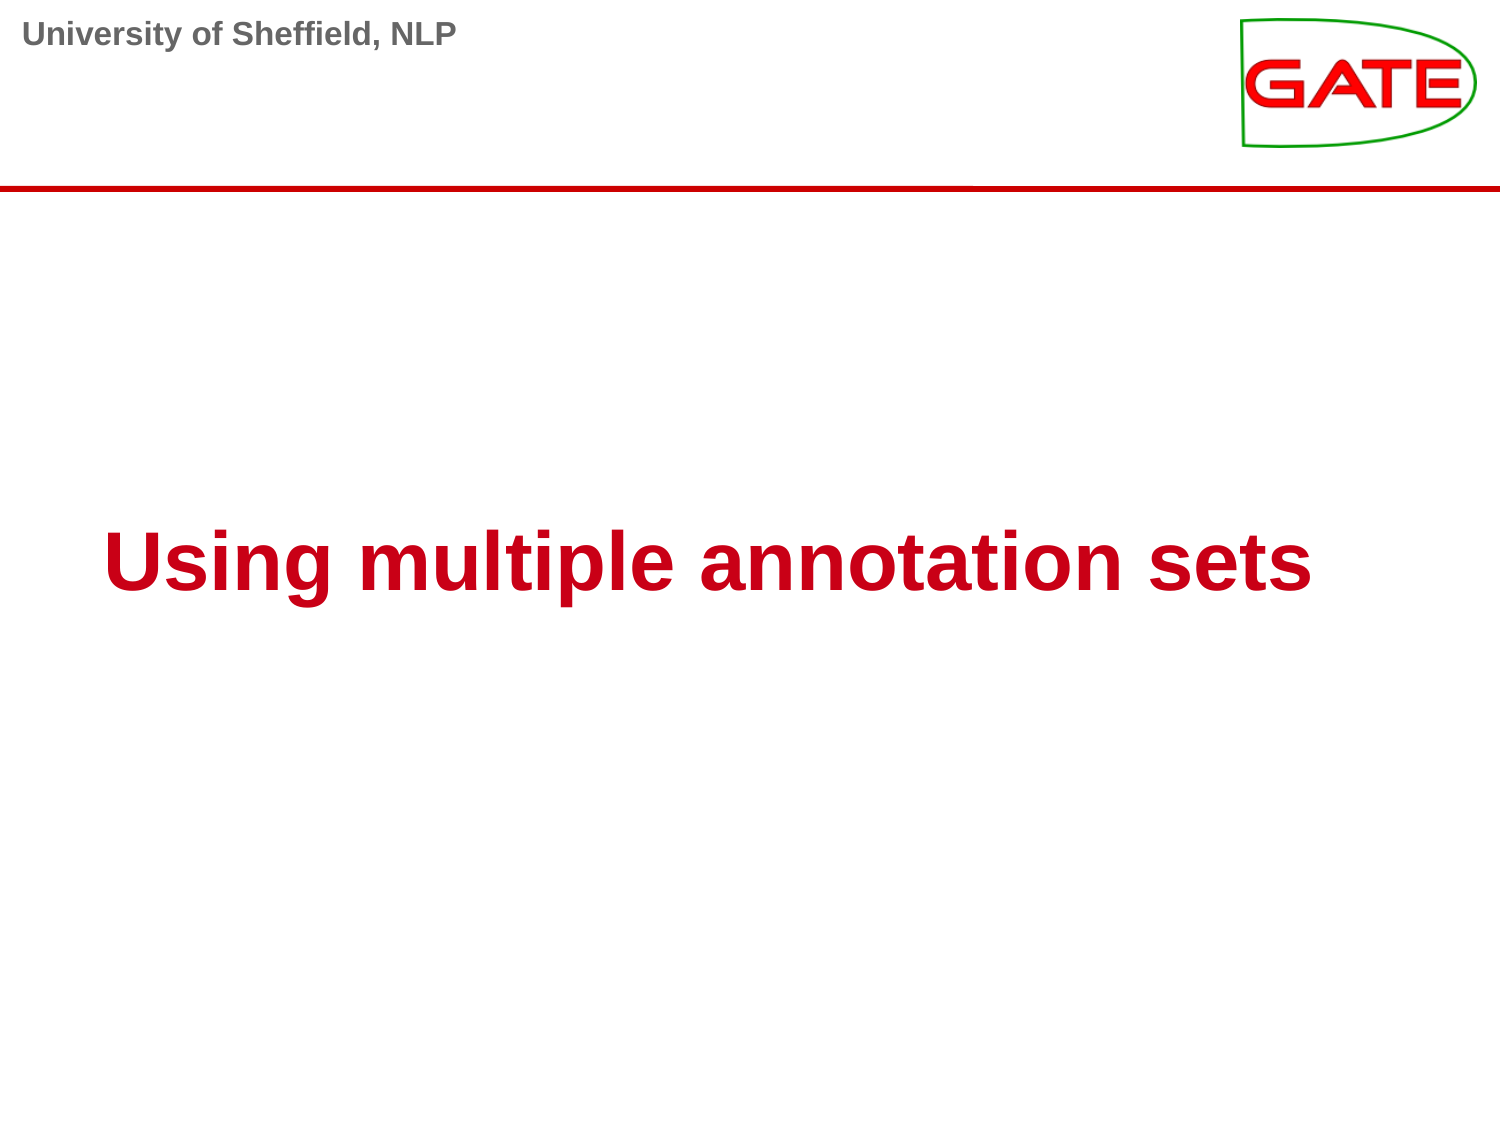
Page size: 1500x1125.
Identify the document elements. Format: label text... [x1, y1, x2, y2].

text_box Using multiple annotation sets [37, 7, 1381, 1100]
picture [1381, 18, 1477, 148]
